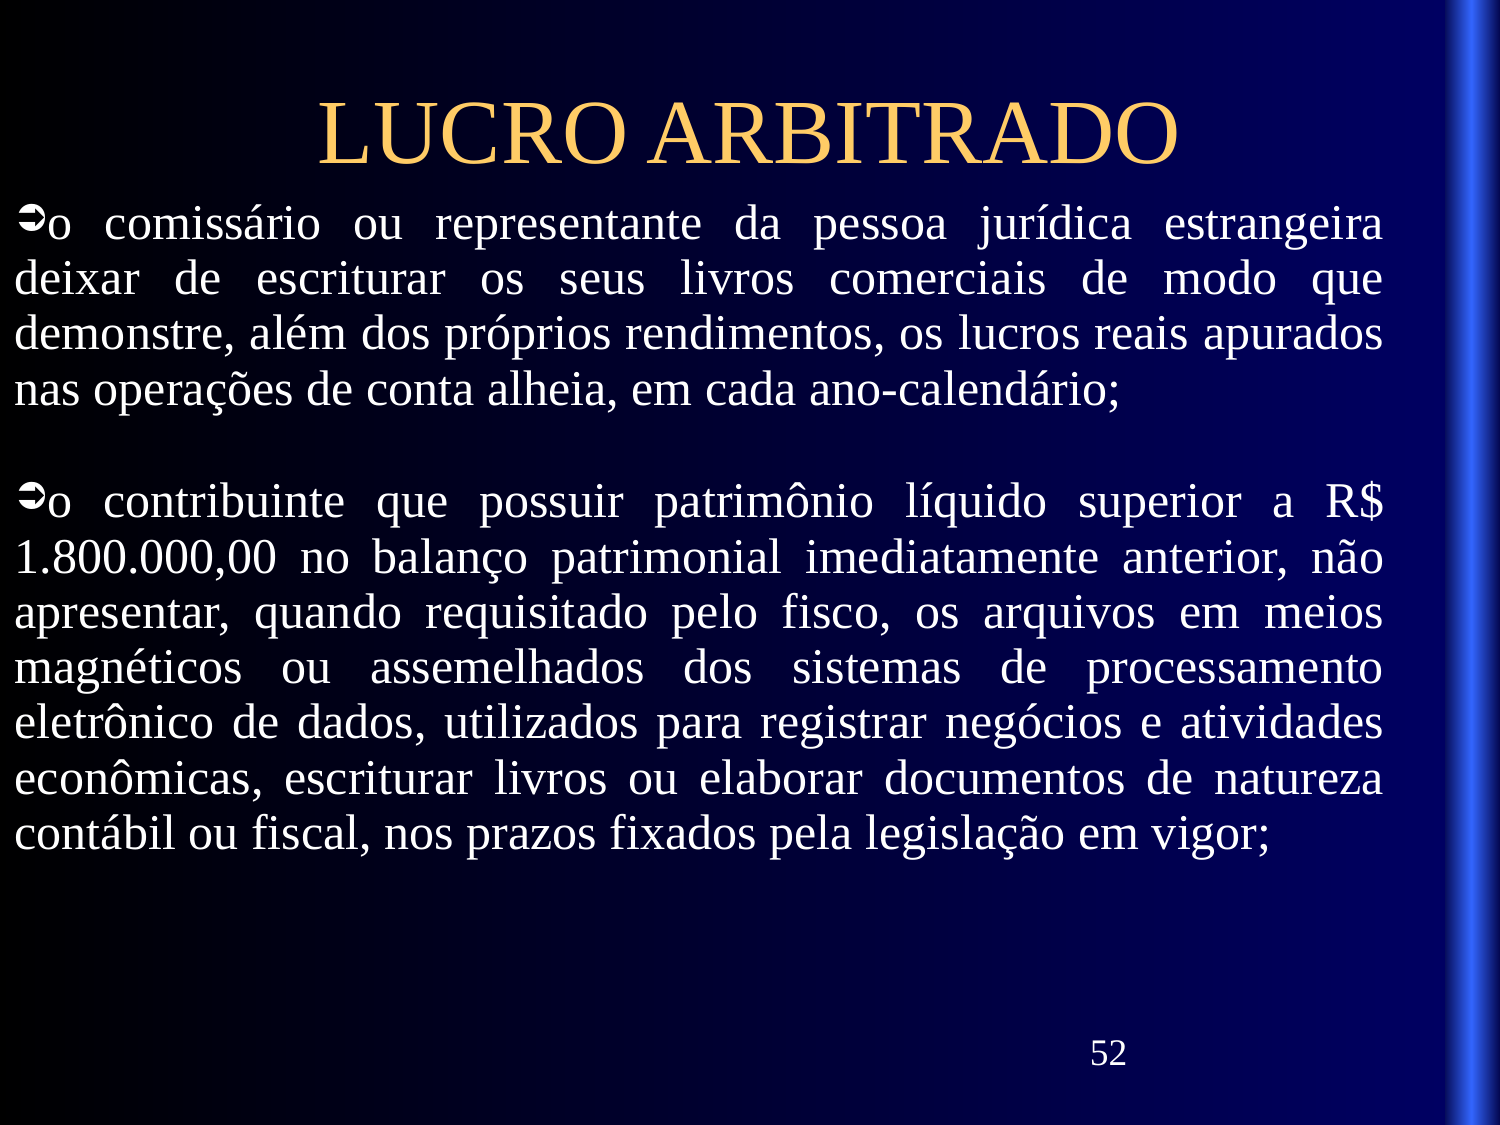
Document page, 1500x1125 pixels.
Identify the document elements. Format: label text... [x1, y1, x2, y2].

title LUCRO ARBITRADO [112, 64, 1388, 190]
text_box o comissário ou representante da pessoa jurídica estrangeira deixar de escriturar os seus livros comerciais de modo que demonstre, além dos próprios rendimentos, os lucros reais apurados nas operações de conta alheia, em cada ano-calendário; o contribuinte que possuir patrimônio líquido superior a R$ 1.800.000,00 no balanço patrimonial imediatamente anterior, não apresentar, quando requisitado pelo fisco, os arquivos em meios magnéticos ou assemelhados dos sistemas de processamento eletrônico de dados, utilizados para registrar negócios e atividades econômicas, escriturar livros ou elaborar documentos de natureza contábil ou fiscal, nos prazos fixados pela legislação em vigor; [0, 187, 1401, 1026]
